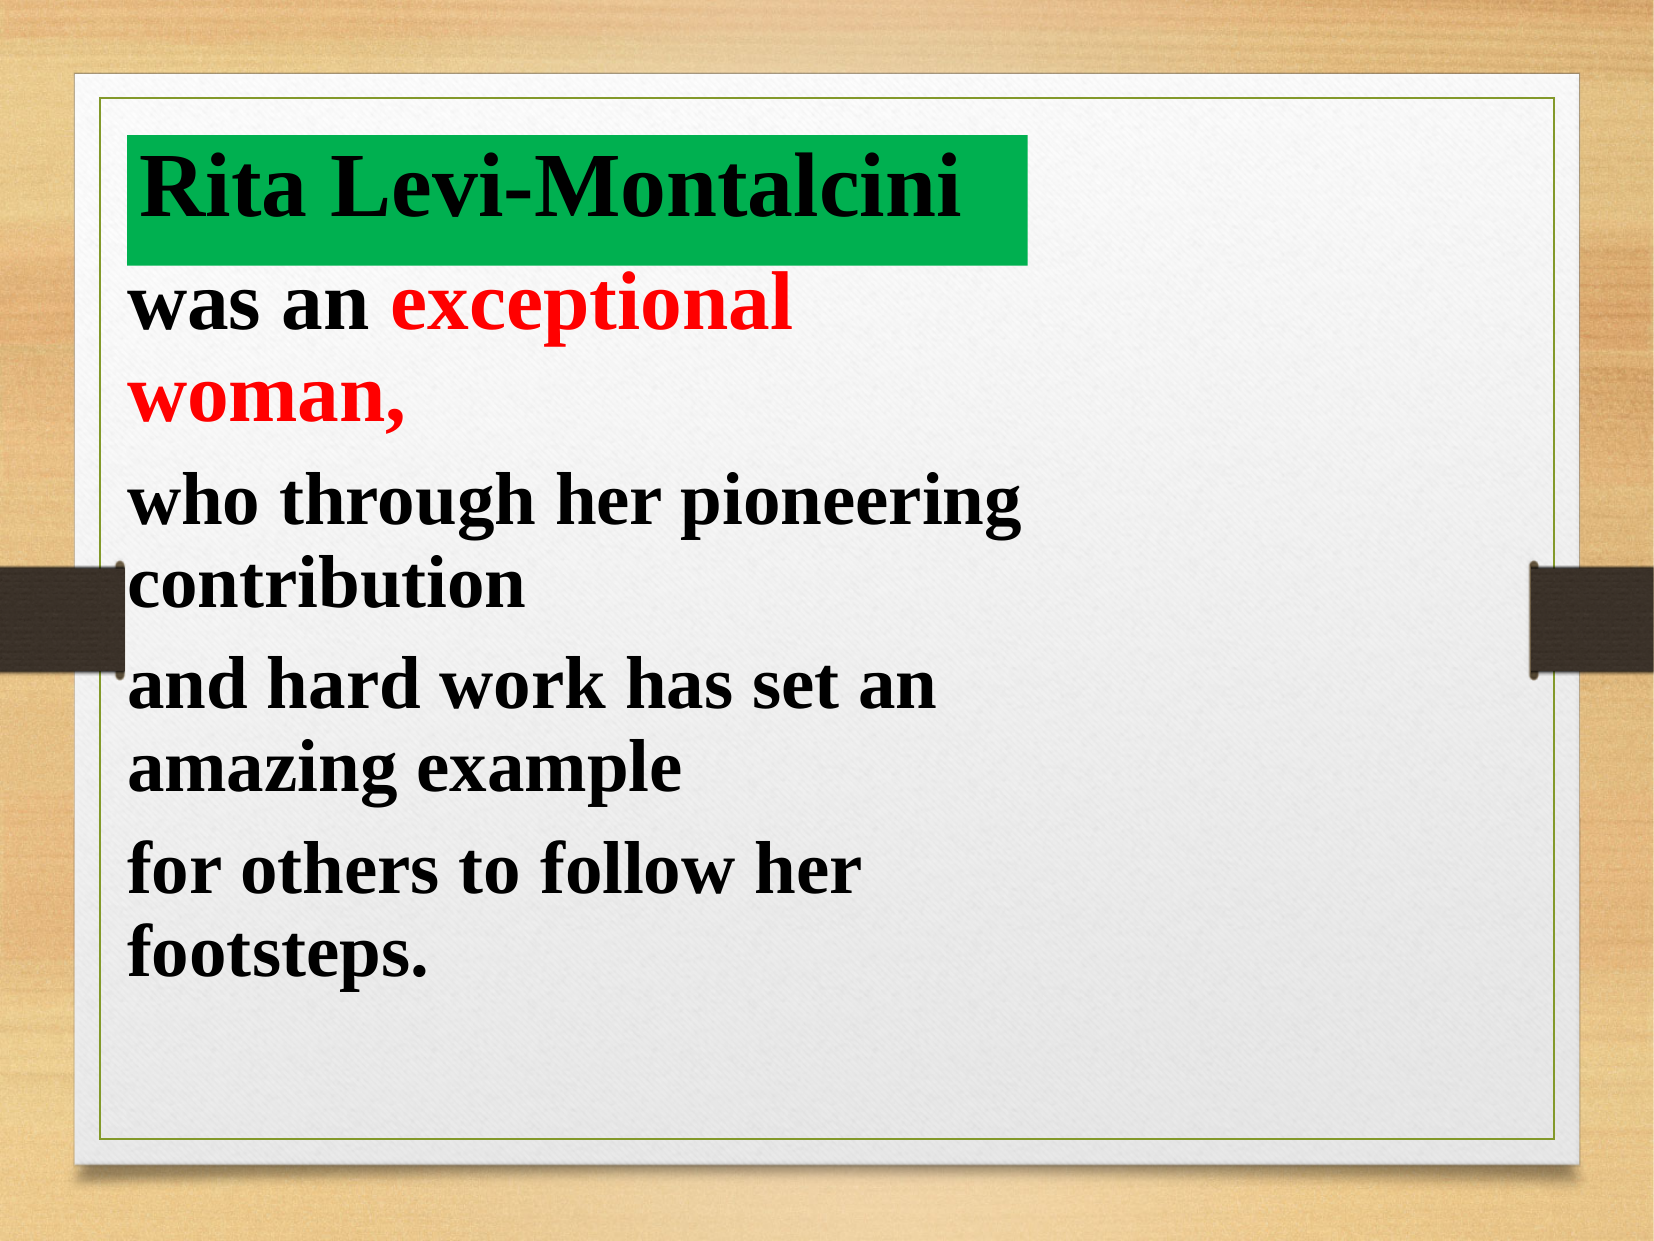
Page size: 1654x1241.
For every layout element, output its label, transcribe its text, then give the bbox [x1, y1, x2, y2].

text_box Rita Levi-Montalcini was an exceptional woman, who through her pioneering contribution and hard work has set an amazing example for others to follow her footsteps. [127, 135, 1028, 266]
